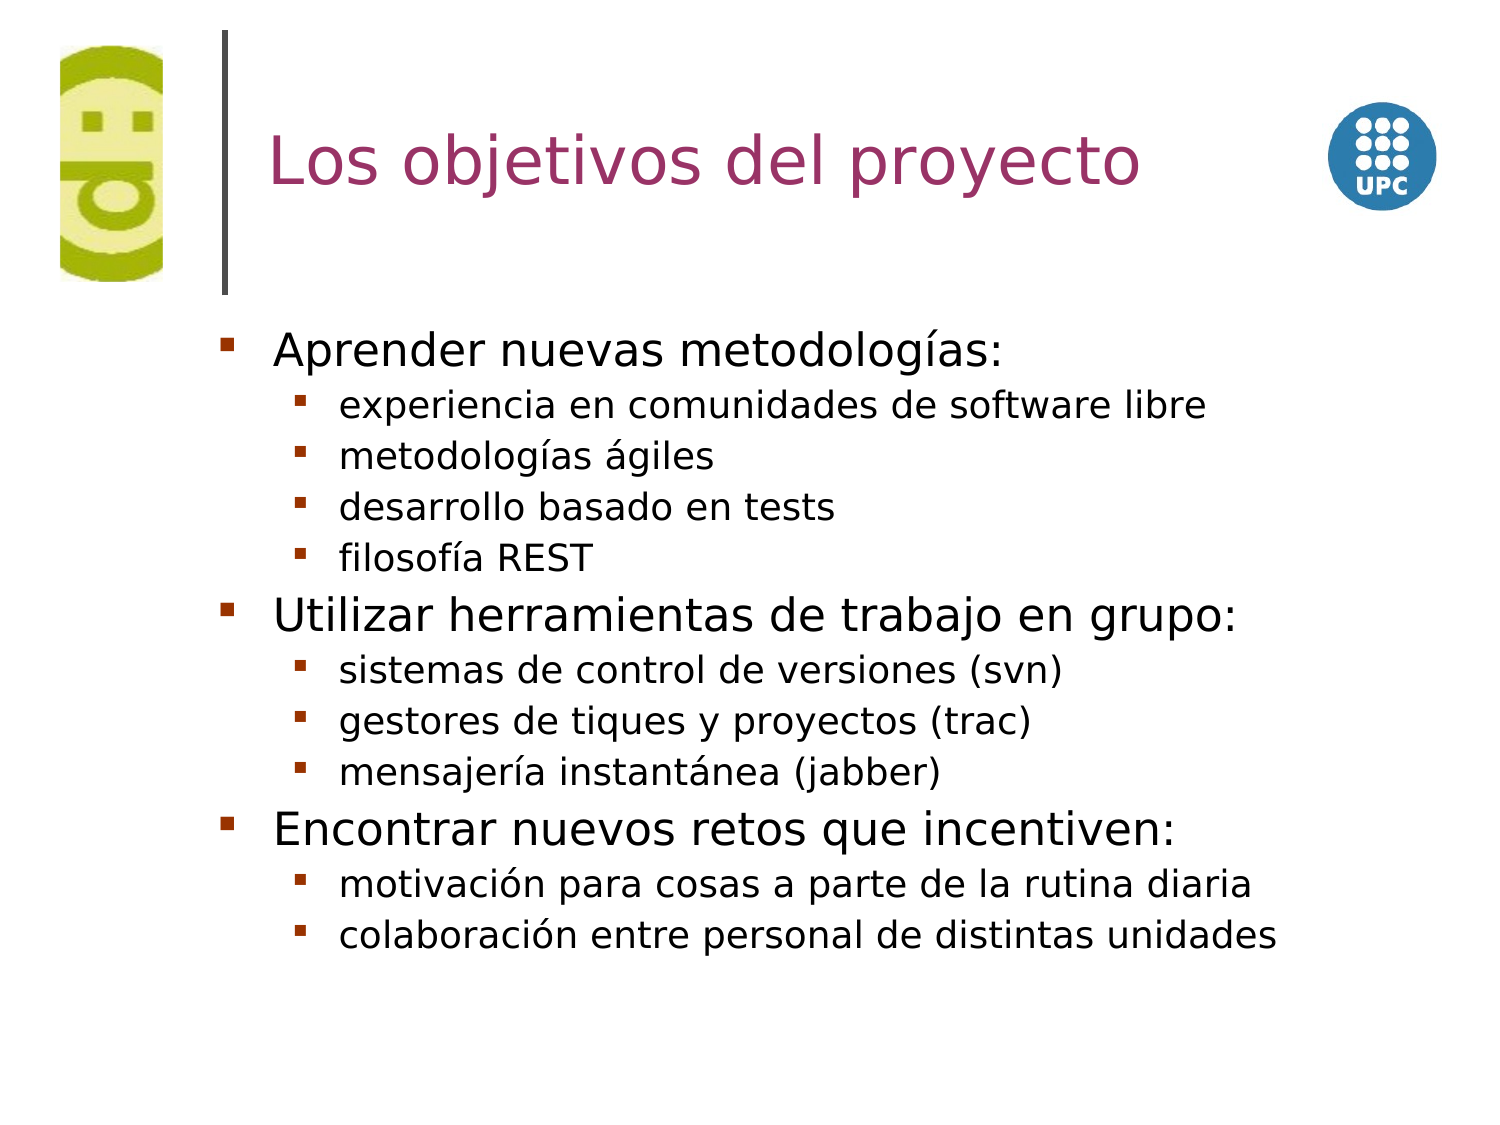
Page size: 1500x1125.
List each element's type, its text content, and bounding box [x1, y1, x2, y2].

list Aprender nuevas metodologías: experiencia en comunidades de software libre metodologías ágiles desarrollo basado en tests filosofía REST Utilizar herramientas de trabajo en grupo: sistemas de control de versiones (svn) gestores de tiques y proyectos (trac) mensajería instantánea (jabber) Encontrar nuevos retos que incentiven: motivación para cosas a parte de la rutina diaria colaboración entre personal de distintas unidades [202, 316, 1329, 1034]
picture [61, 47, 162, 281]
title Los objetivos del proyecto [252, 60, 1329, 264]
picture [1329, 96, 1442, 216]
